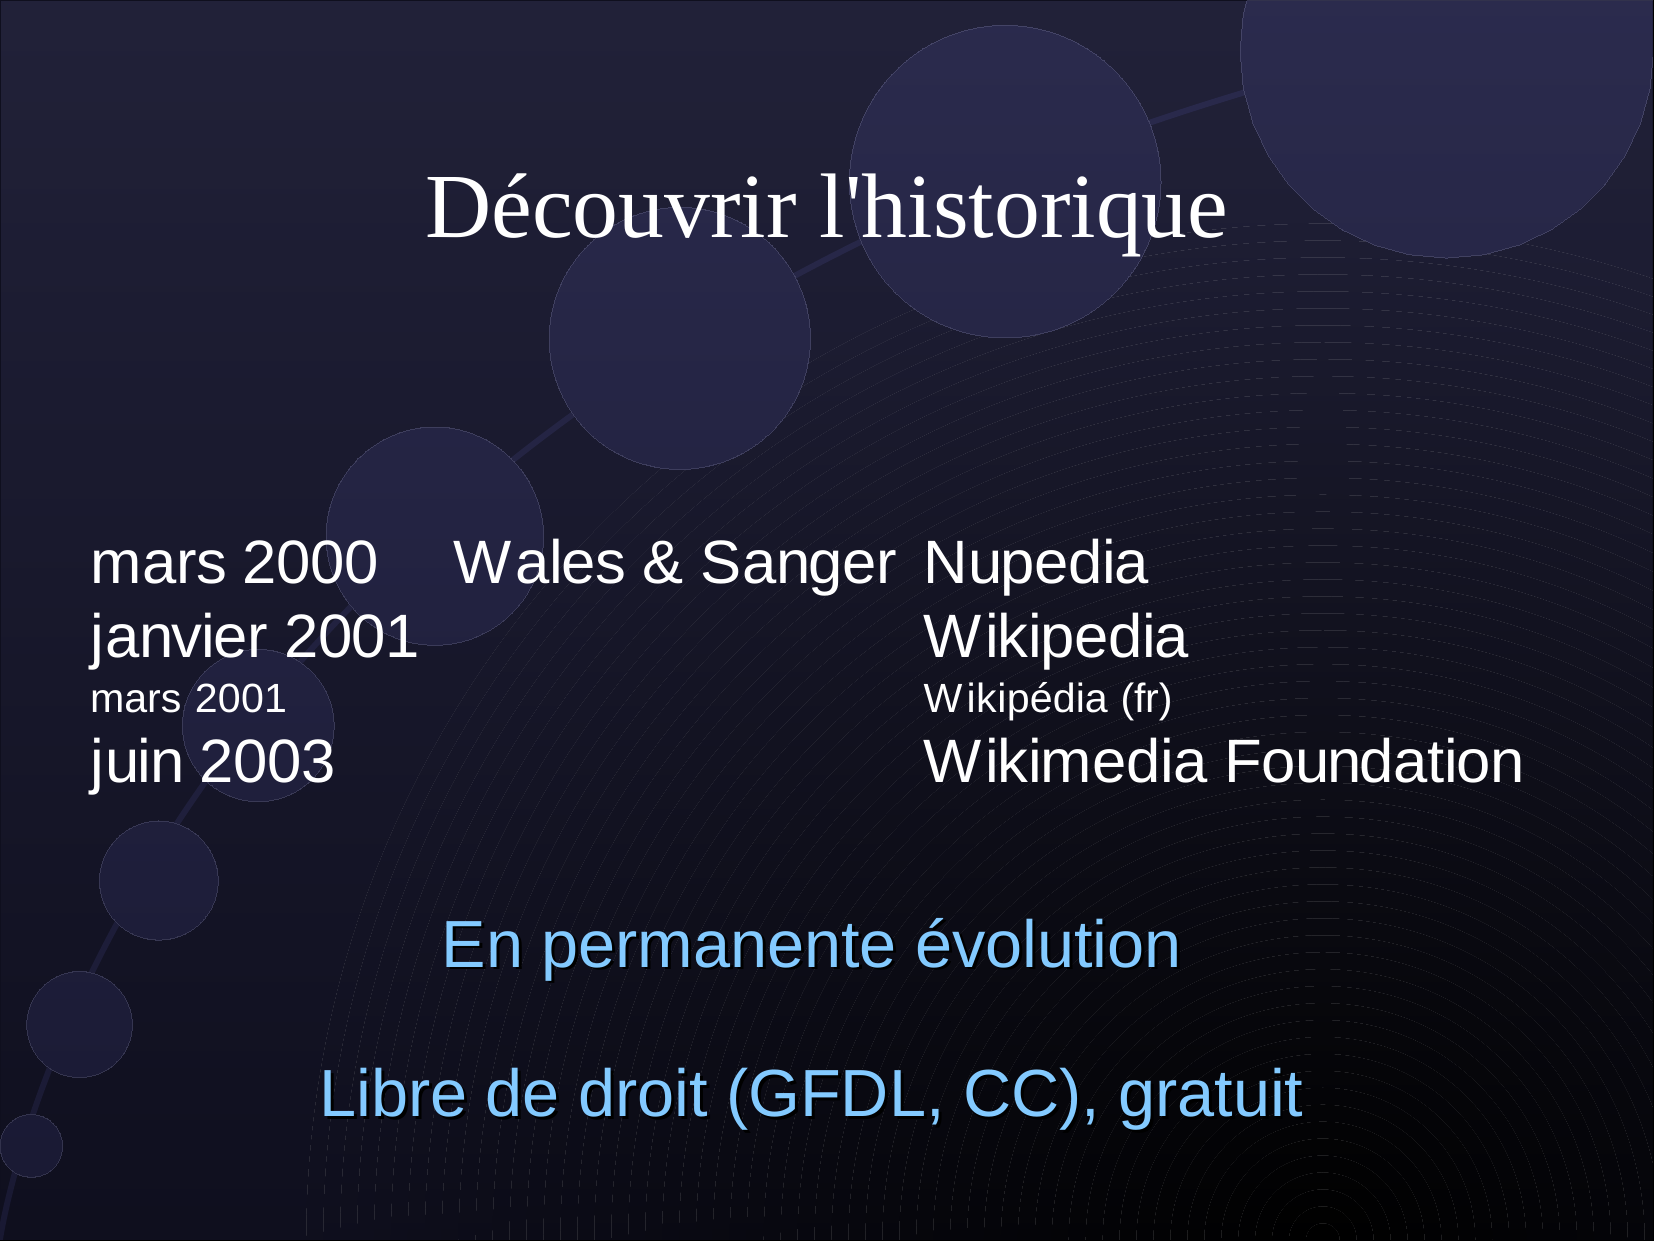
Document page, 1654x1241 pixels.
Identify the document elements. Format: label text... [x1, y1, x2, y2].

title Découvrir l'historique [121, 102, 1534, 311]
chart [88, 524, 1547, 827]
text_box En permanente évolution Libre de droit (GFDL, CC), gratuit [354, 915, 1270, 1123]
